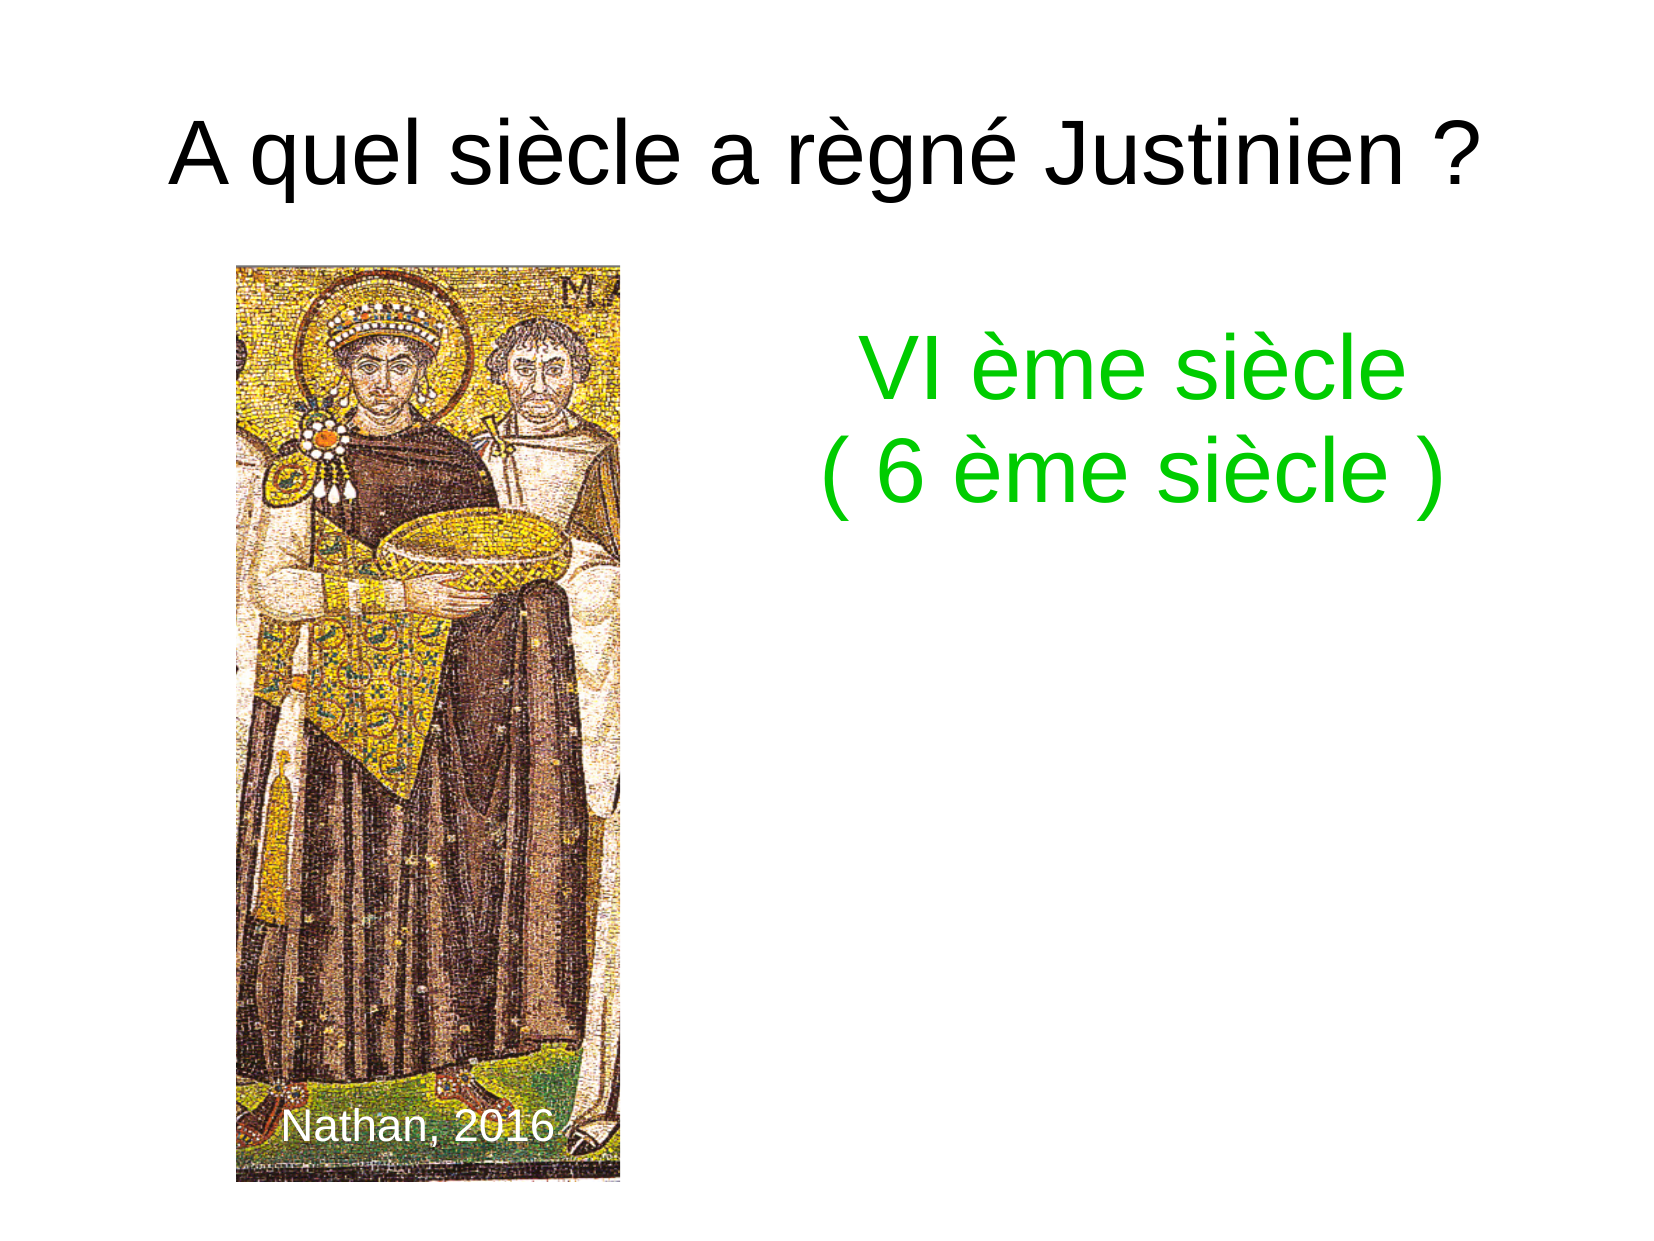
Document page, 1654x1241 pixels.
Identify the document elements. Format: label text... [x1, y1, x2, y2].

text_box Nathan, 2016 [265, 1092, 650, 1159]
title VI ème siècle ( 6 ème siècle ) [702, 316, 1565, 524]
picture [236, 265, 621, 1182]
title A quel siècle a règné Justinien ? [82, 49, 1571, 257]
